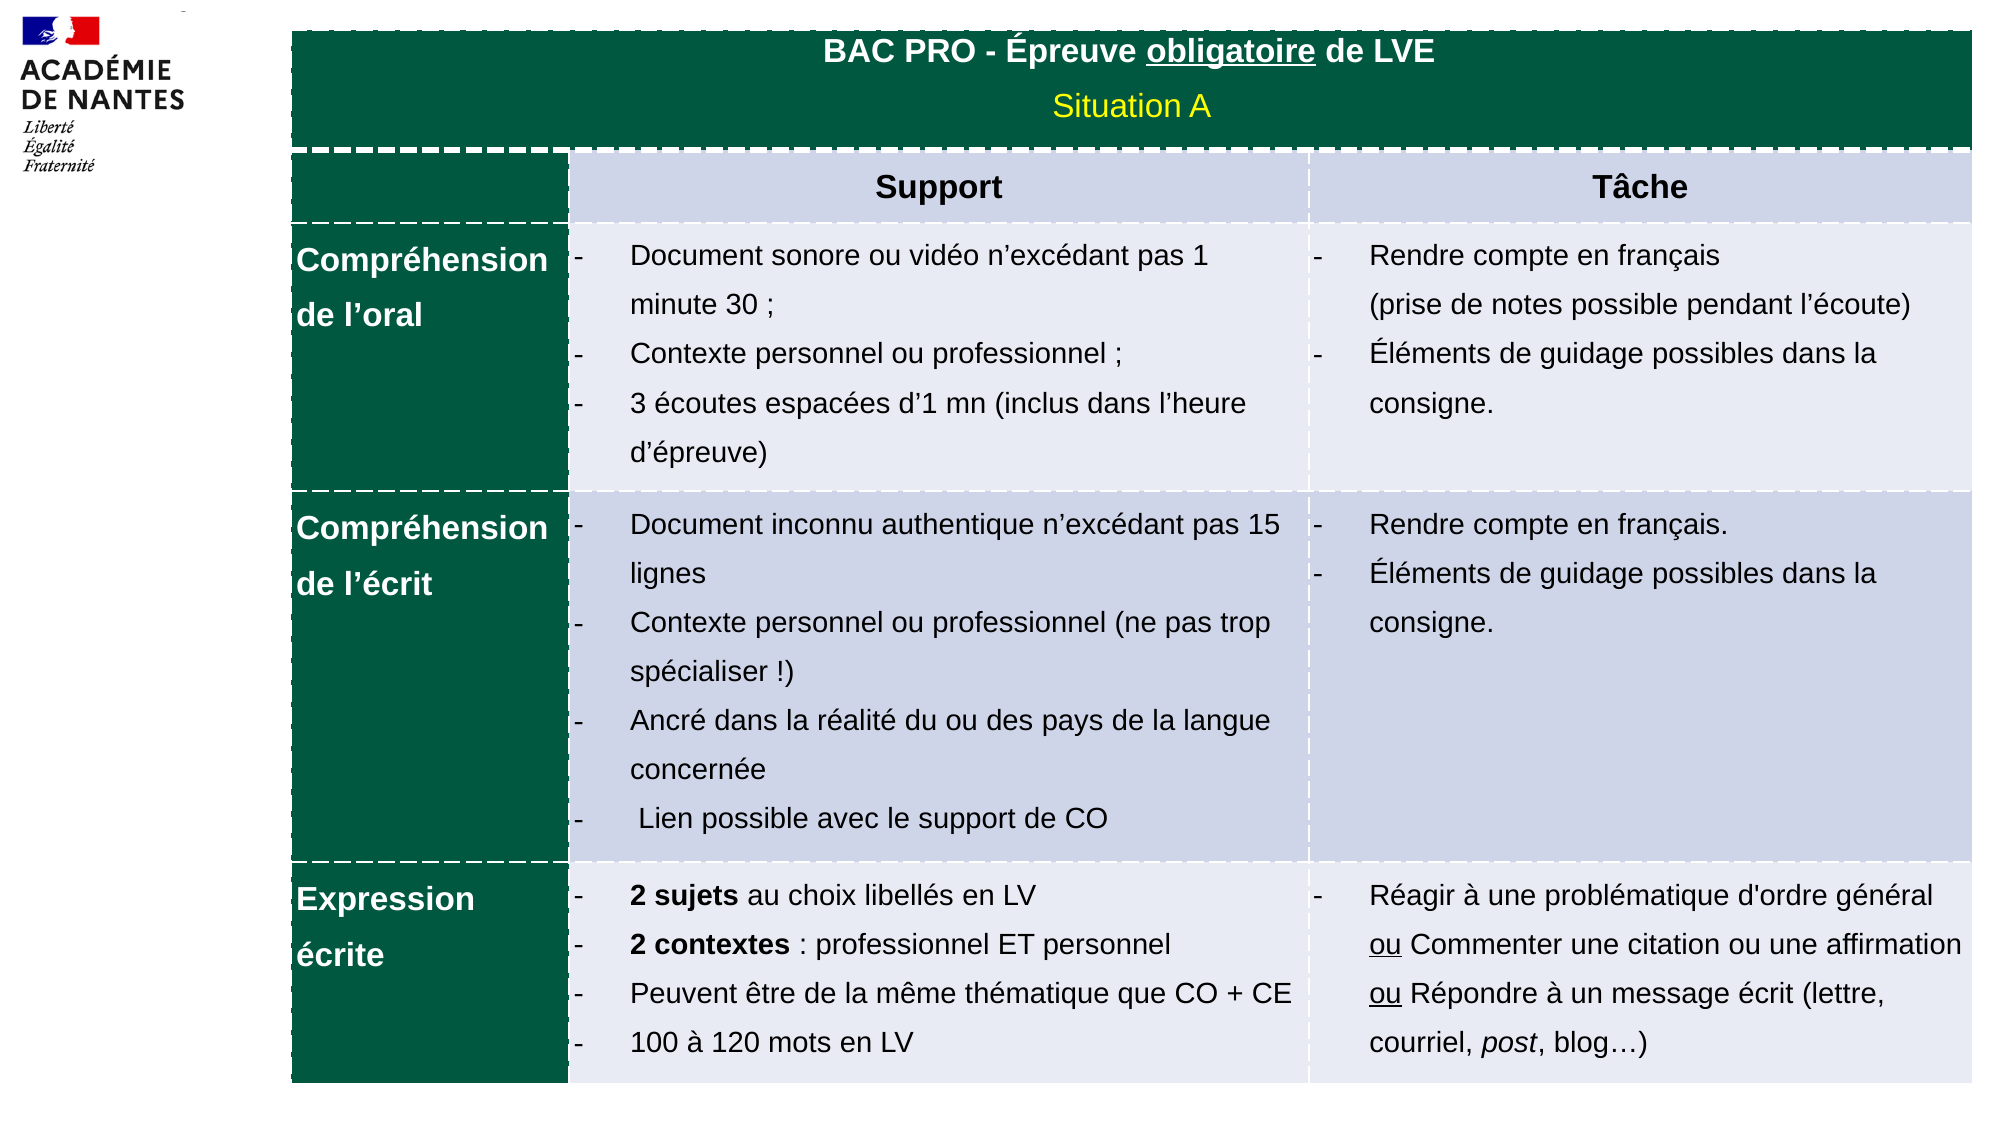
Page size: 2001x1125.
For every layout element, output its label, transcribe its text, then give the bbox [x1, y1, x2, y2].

table_cell Compréhension de l’oral [291, 223, 569, 491]
table_cell Expression écrite [291, 862, 569, 1083]
table_cell 2 sujets au choix libellés en LV 2 contextes : professionnel ET personnel Peuvent être de la même thématique que CO + CE 100 à 120 mots en LV [569, 862, 1309, 1083]
table_cell Document inconnu authentique n’excédant pas 15 lignes Contexte personnel ou professionnel (ne pas trop spécialiser !) Ancré dans la réalité du ou des pays de la langue concernée Lien possible avec le support de CO [569, 491, 1309, 862]
table_cell Compréhension de l’écrit [291, 491, 569, 862]
picture [11, 11, 186, 178]
table_cell [291, 150, 569, 223]
table_cell Rendre compte en français (prise de notes possible pendant l’écoute) Éléments de guidage possibles dans la consigne. [1309, 223, 1972, 491]
table_cell Rendre compte en français. Éléments de guidage possibles dans la consigne. [1309, 491, 1972, 862]
table_cell Support [569, 150, 1309, 223]
table_cell Réagir à une problématique d'ordre général ou Commenter une citation ou une affirmation ou Répondre à un message écrit (lettre, courriel, post, blog…) [1309, 862, 1972, 1083]
table_header BAC PRO - Épreuve obligatoire de LVE Situation A [291, 30, 1972, 150]
table_cell Tâche [1309, 150, 1972, 223]
table_cell Document sonore ou vidéo n’excédant pas 1 minute 30 ; Contexte personnel ou professionnel ; 3 écoutes espacées d’1 mn (inclus dans l’heure d’épreuve) [569, 223, 1309, 491]
